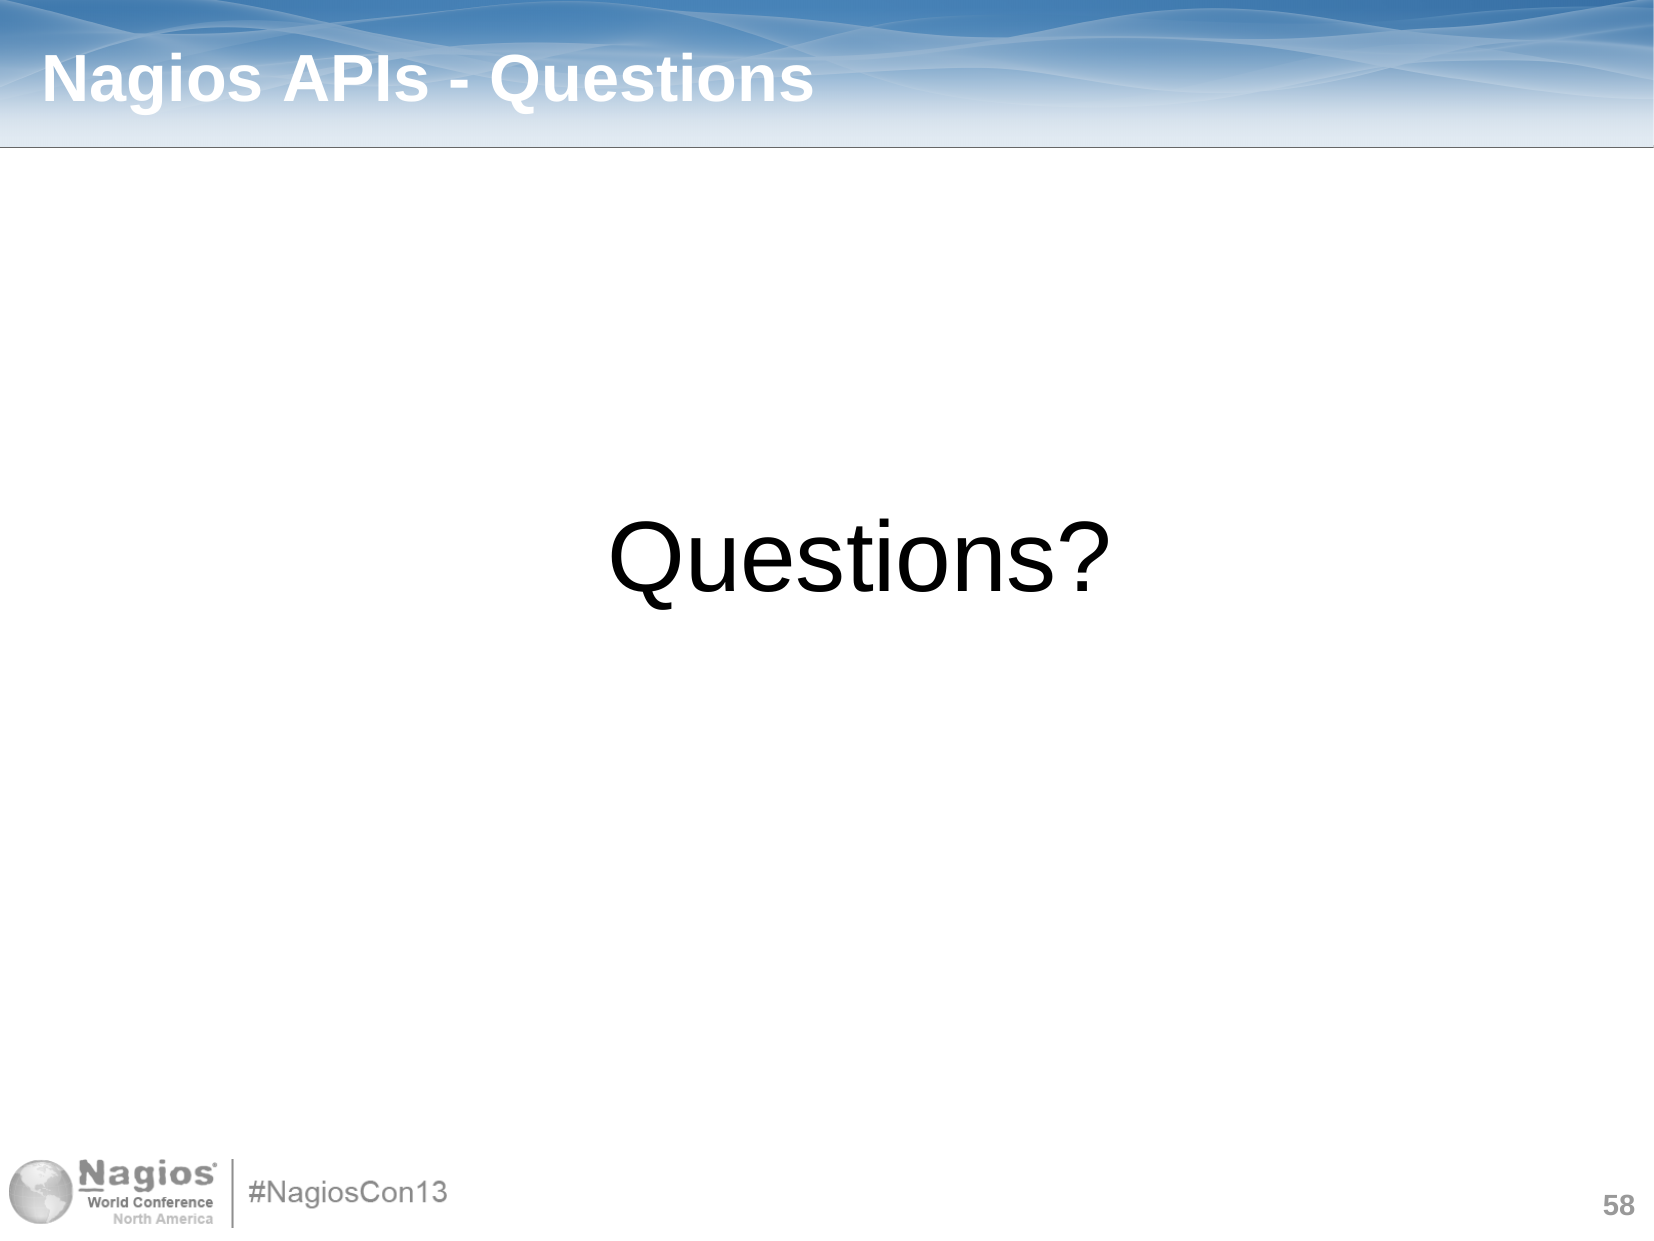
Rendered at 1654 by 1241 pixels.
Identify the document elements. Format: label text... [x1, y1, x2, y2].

list Questions? [80, 188, 1569, 1007]
picture [9, 1159, 453, 1228]
picture [0, 0, 1654, 147]
title Nagios APIs - Questions [41, 29, 1248, 127]
